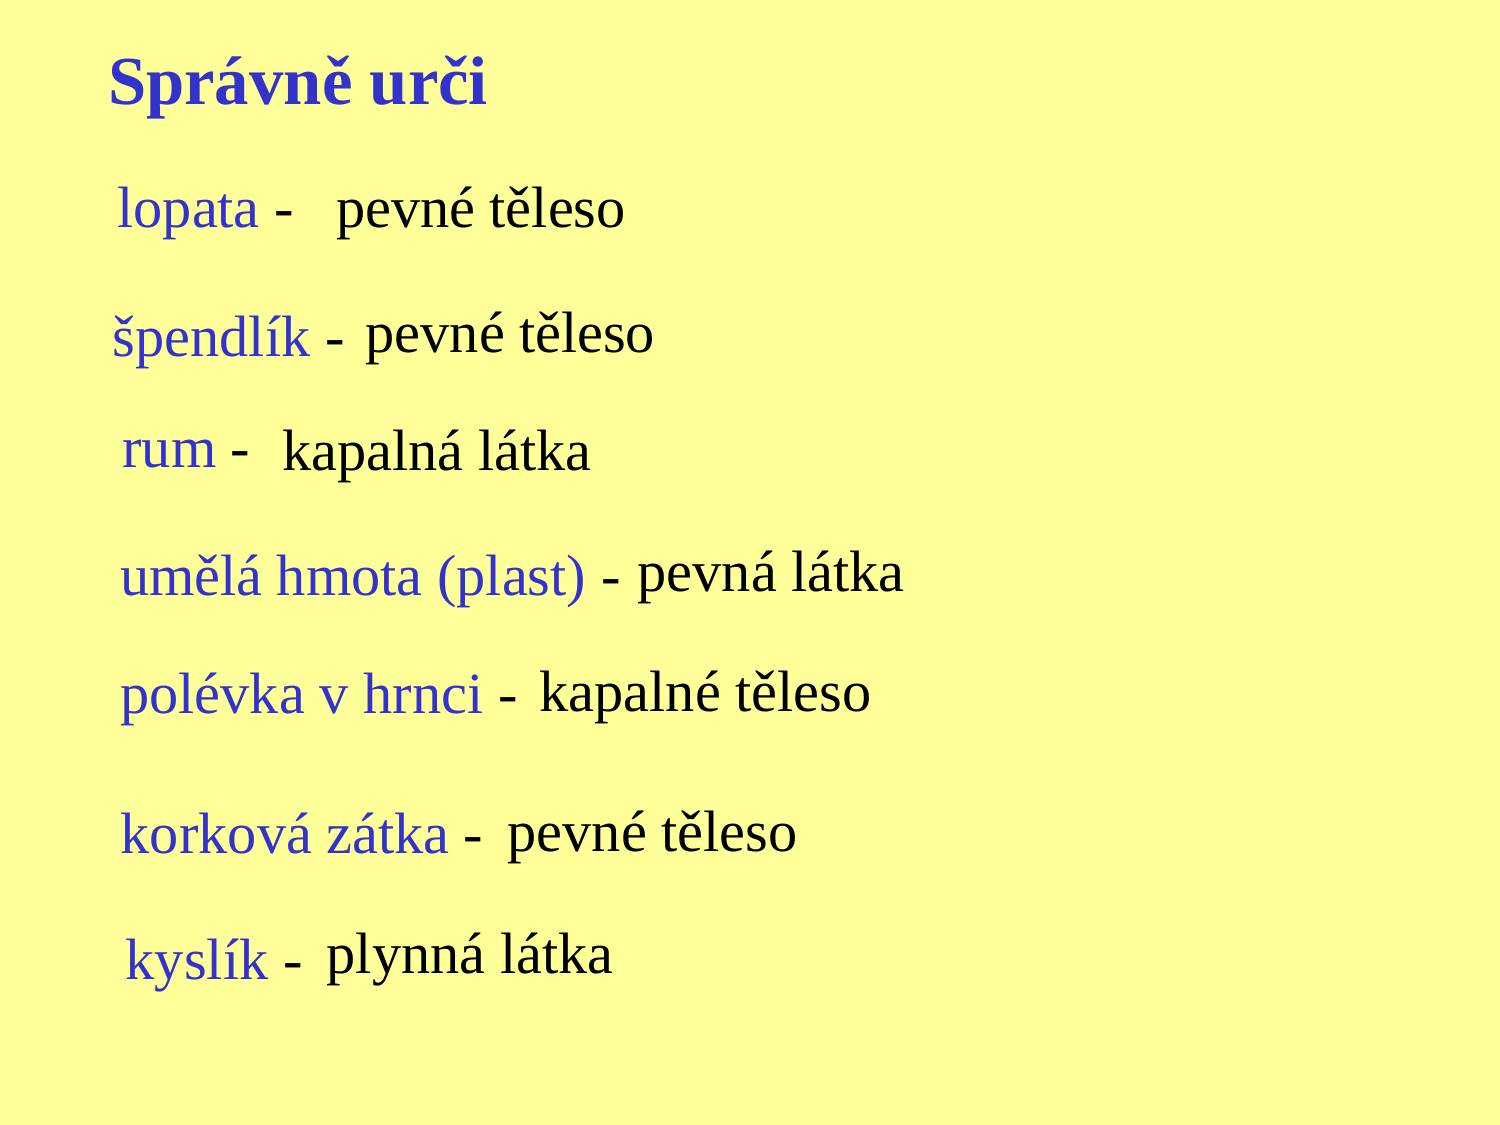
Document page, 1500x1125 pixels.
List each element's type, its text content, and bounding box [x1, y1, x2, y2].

text_box polévka v hrnci - [105, 653, 580, 734]
text_box rum - [107, 407, 310, 488]
text_box lopata - [102, 167, 324, 248]
text_box pevná látka [622, 531, 1005, 612]
text_box korková zátka - [105, 793, 499, 874]
text_box kyslík - [110, 919, 379, 1000]
text_box kapalné těleso [524, 652, 1024, 733]
text_box umělá hmota (plast) - [105, 535, 654, 616]
text_box kapalná látka [267, 410, 741, 491]
text_box pevné těleso [350, 293, 687, 374]
text_box pevné těleso [492, 792, 983, 873]
title Správně urči [76, 32, 521, 131]
text_box plynná látka [311, 914, 710, 995]
text_box pevné těleso [321, 168, 893, 249]
text_box špendlík - [97, 296, 402, 377]
